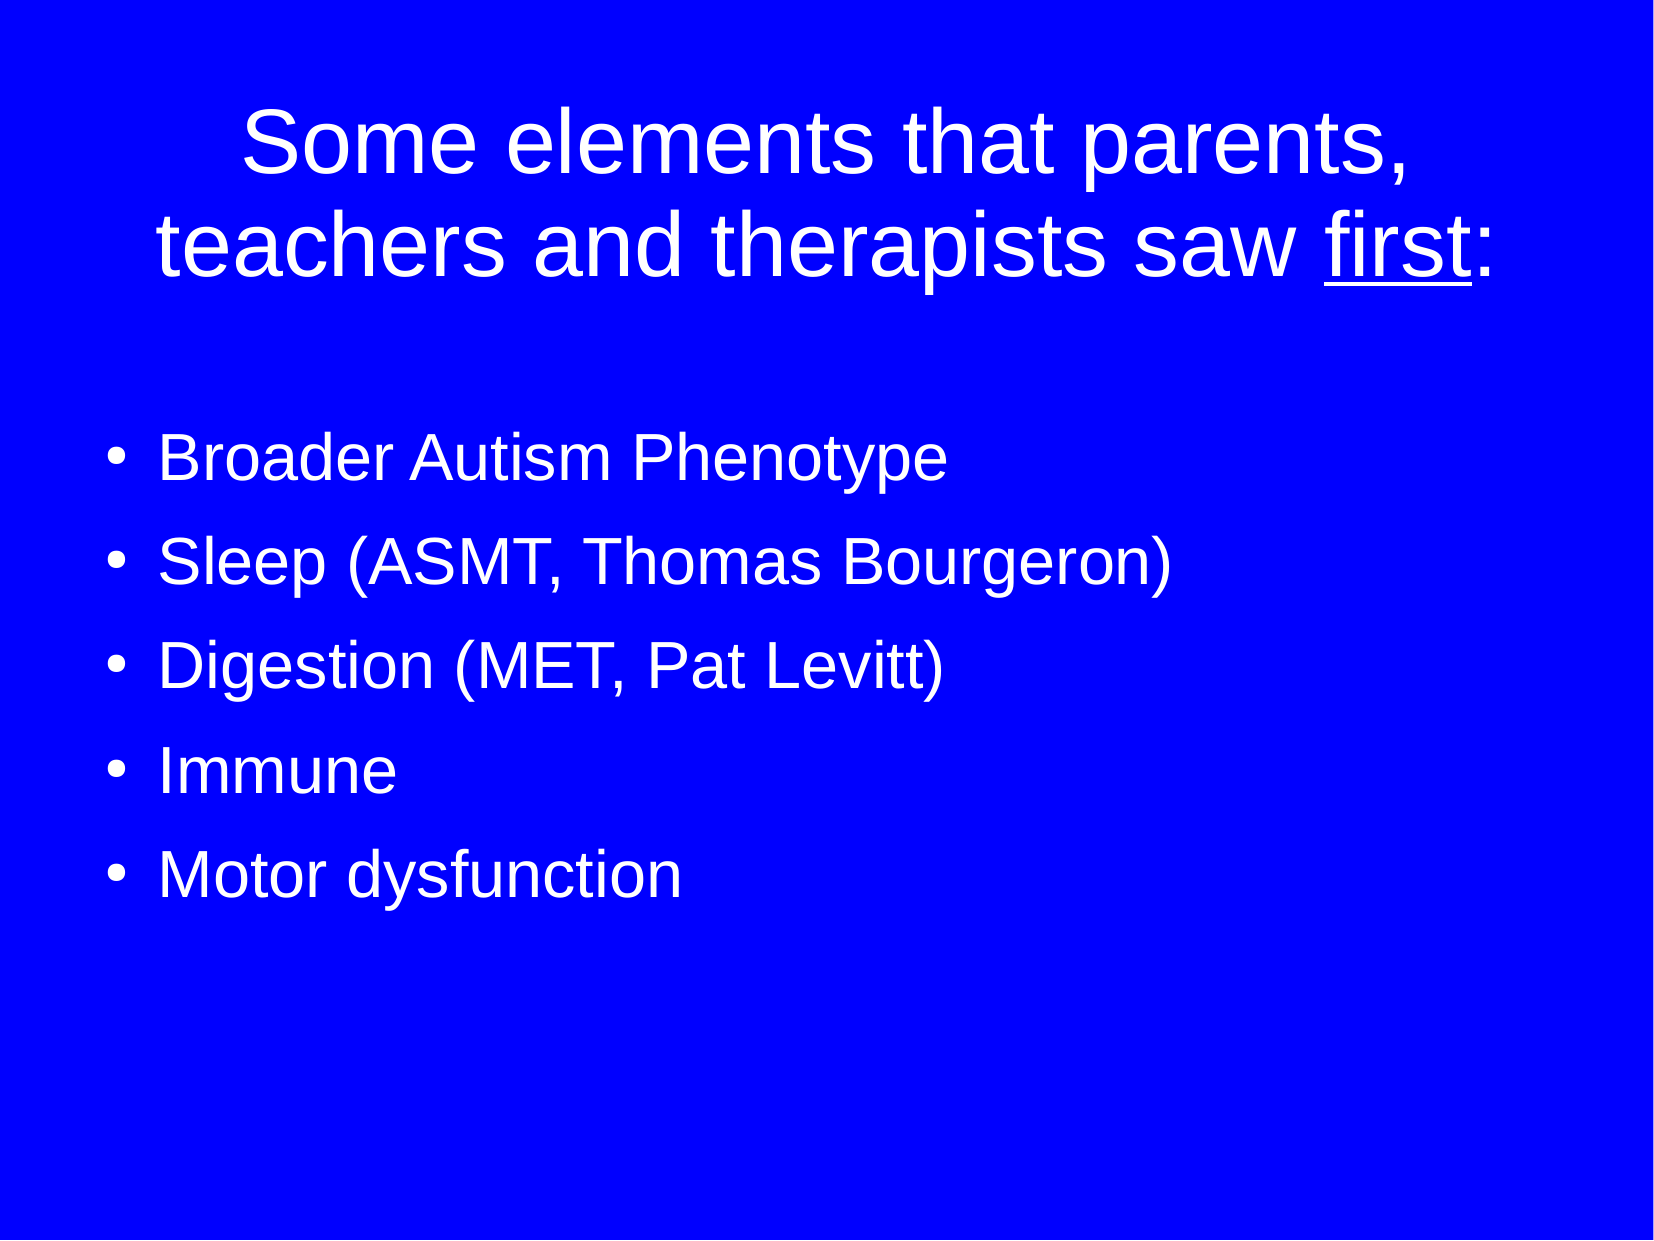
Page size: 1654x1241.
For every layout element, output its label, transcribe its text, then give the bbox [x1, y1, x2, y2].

list Broader Autism Phenotype Sleep (ASMT, Thomas Bourgeron) Digestion (MET, Pat Levitt) Immune Motor dysfunction [86, 420, 1576, 925]
title Some elements that parents, teachers and therapists saw first: [82, 90, 1571, 298]
